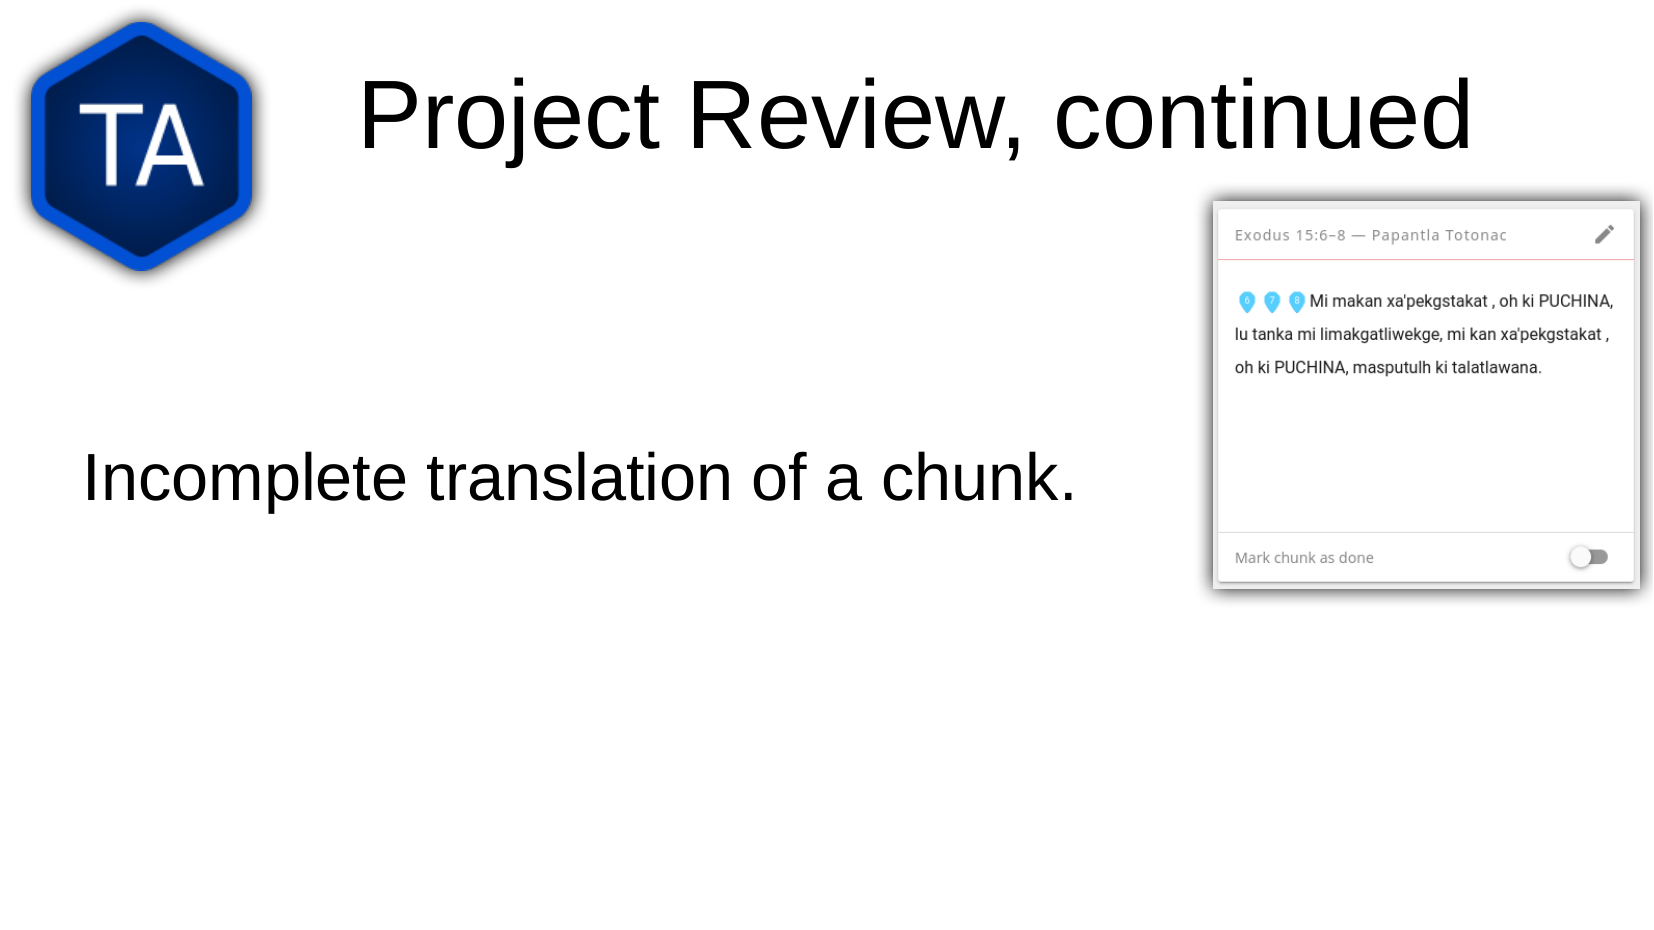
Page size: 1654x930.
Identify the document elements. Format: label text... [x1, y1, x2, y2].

list Incomplete translation of a chunk. [82, 440, 1191, 757]
picture [1213, 201, 1640, 589]
title Project Review, continued [263, 37, 1571, 193]
picture [31, 22, 252, 271]
